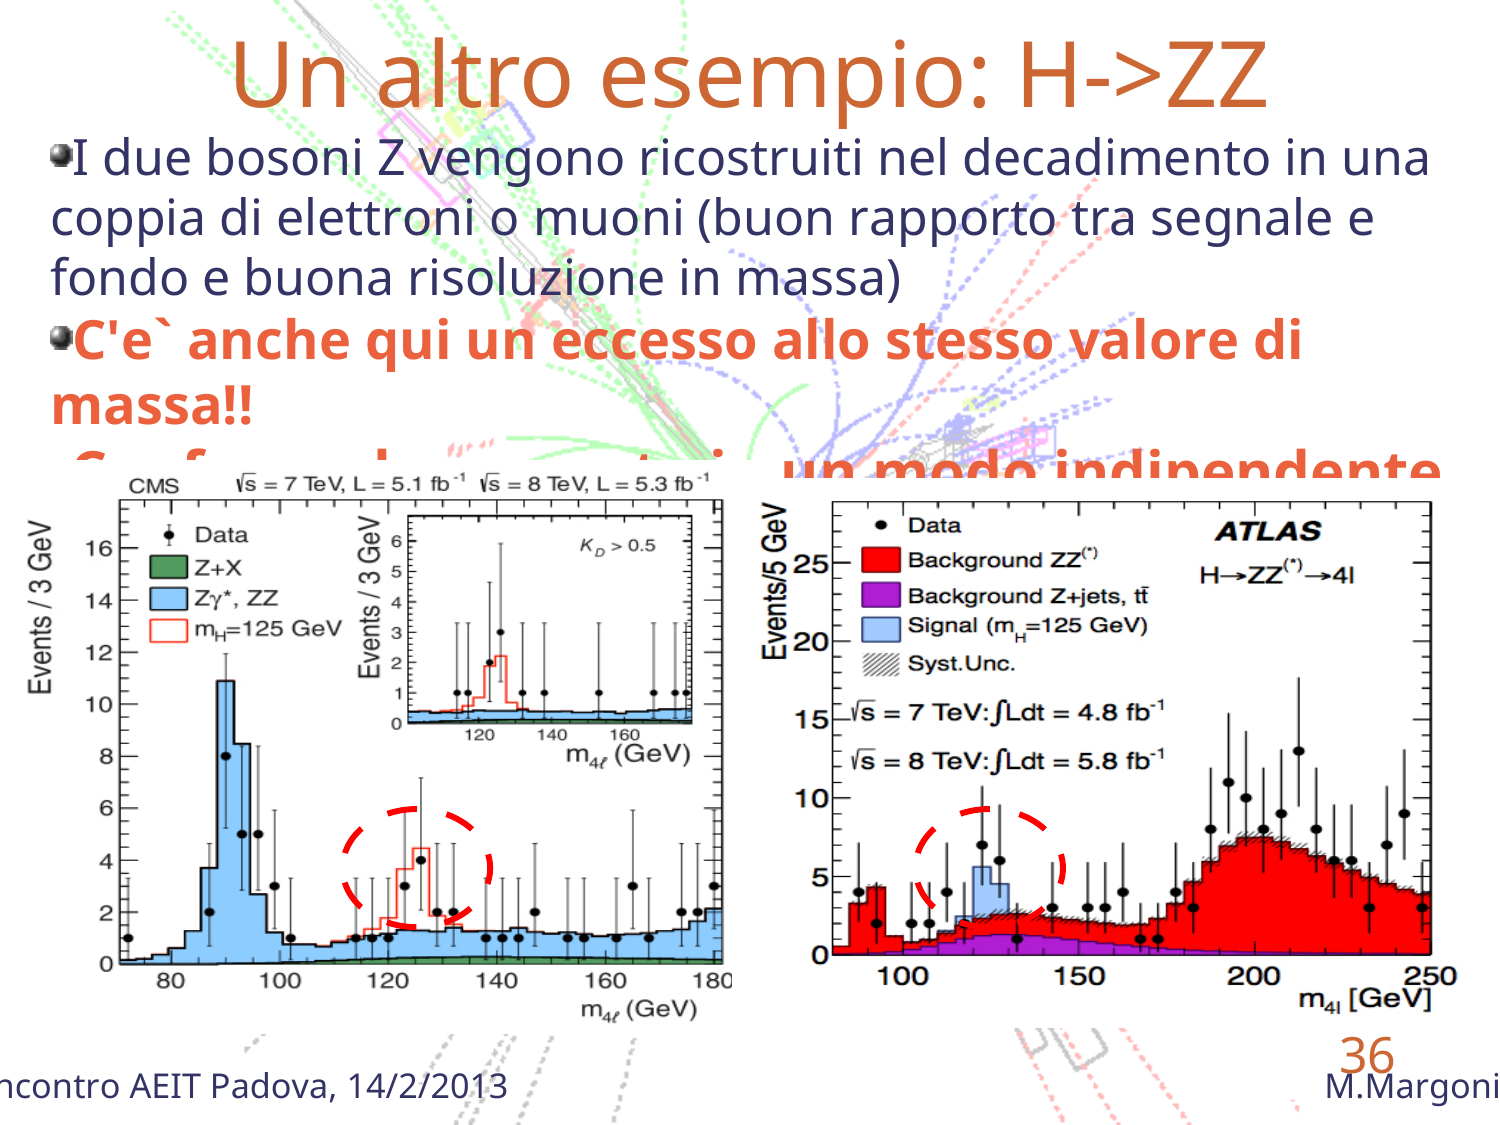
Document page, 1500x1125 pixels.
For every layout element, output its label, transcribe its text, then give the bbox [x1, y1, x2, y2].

title Un altro esempio: H->ZZ [37, 3, 1463, 118]
text_box I due bosoni Z vengono ricostruiti nel decadimento in una coppia di elettroni o muoni (buon rapporto tra segnale e fondo e buona risoluzione in massa) C'e` anche qui un eccesso allo stesso valore di massa!! Conferma la scoperta in un modo indipendente [35, 118, 1483, 448]
picture [0, 0, 1500, 1125]
